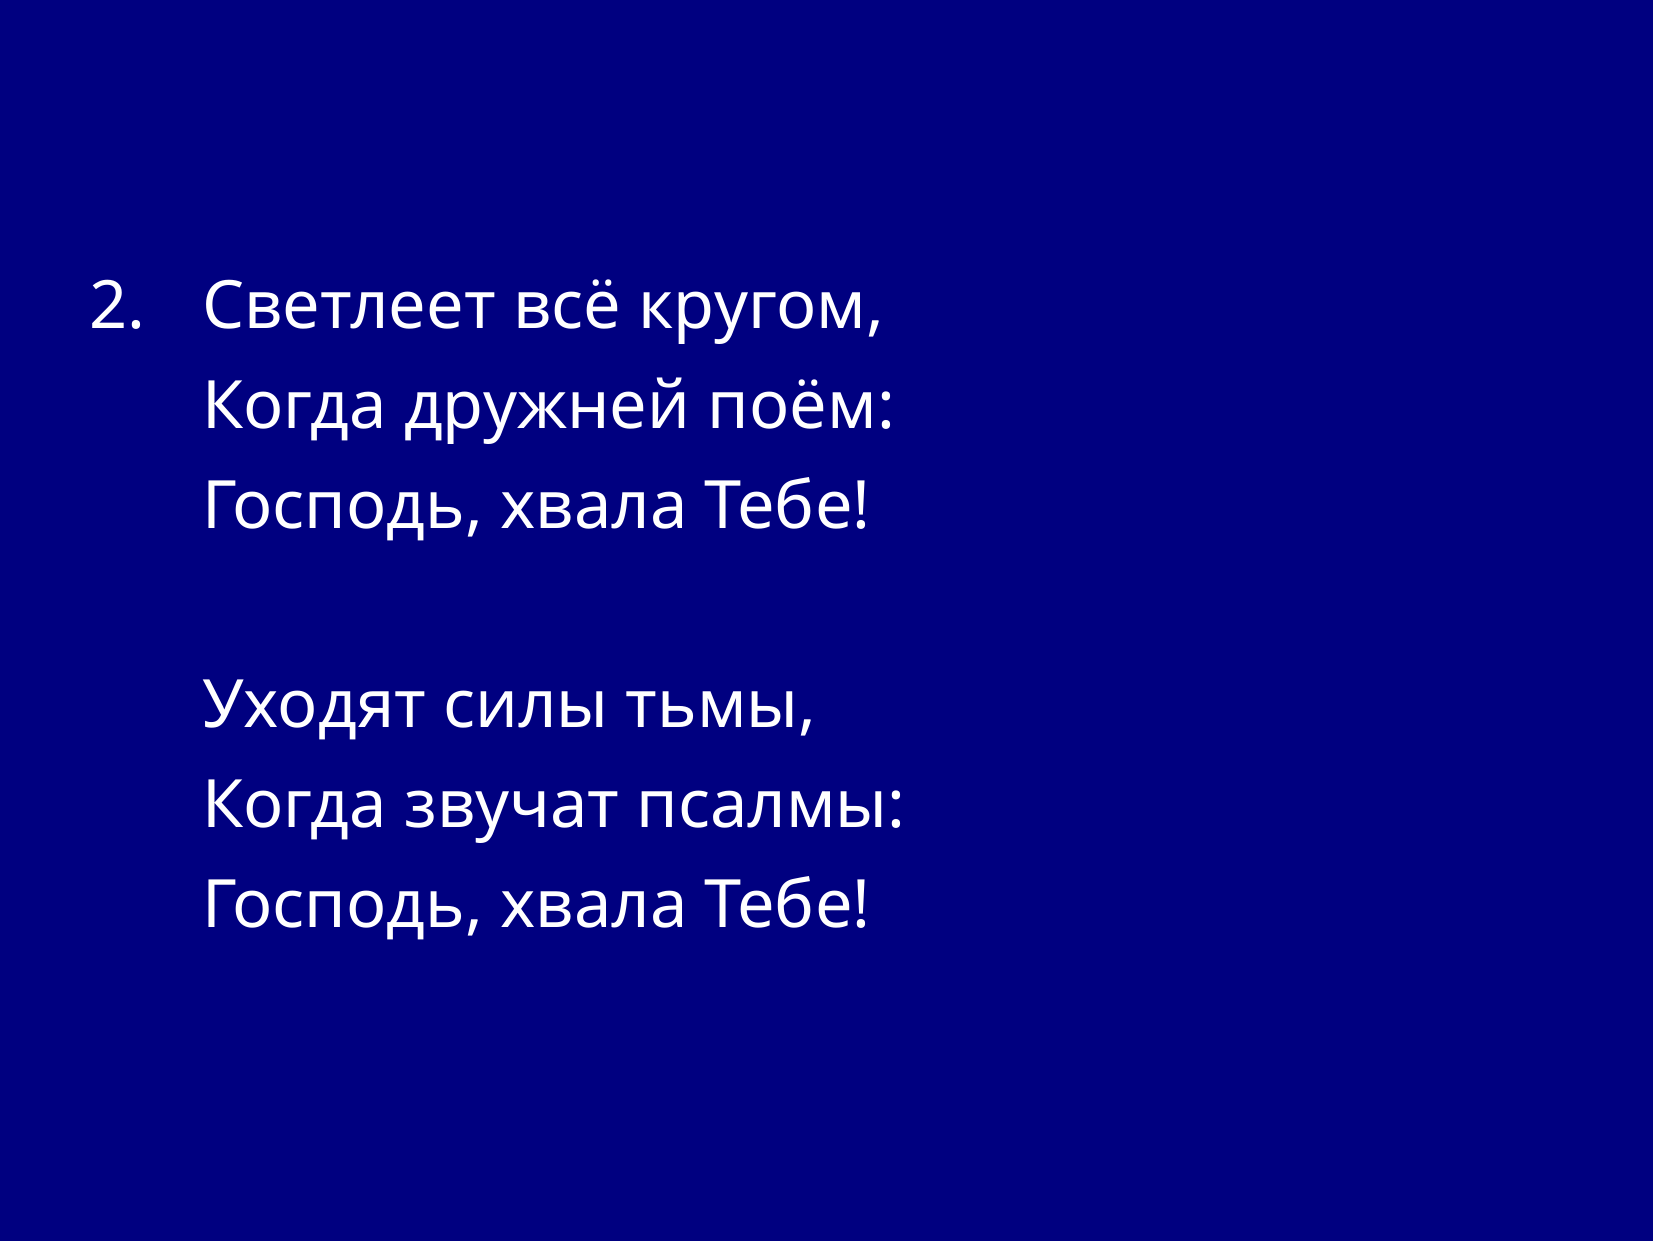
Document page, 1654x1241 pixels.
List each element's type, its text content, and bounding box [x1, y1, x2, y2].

text_box 2. Светлеет всё кругом, Когда дружней поём: Господь, хвала Тебе! Уходят силы тьмы, Когда звучат псалмы: Господь, хвала Тебе! [75, 150, 1576, 1163]
